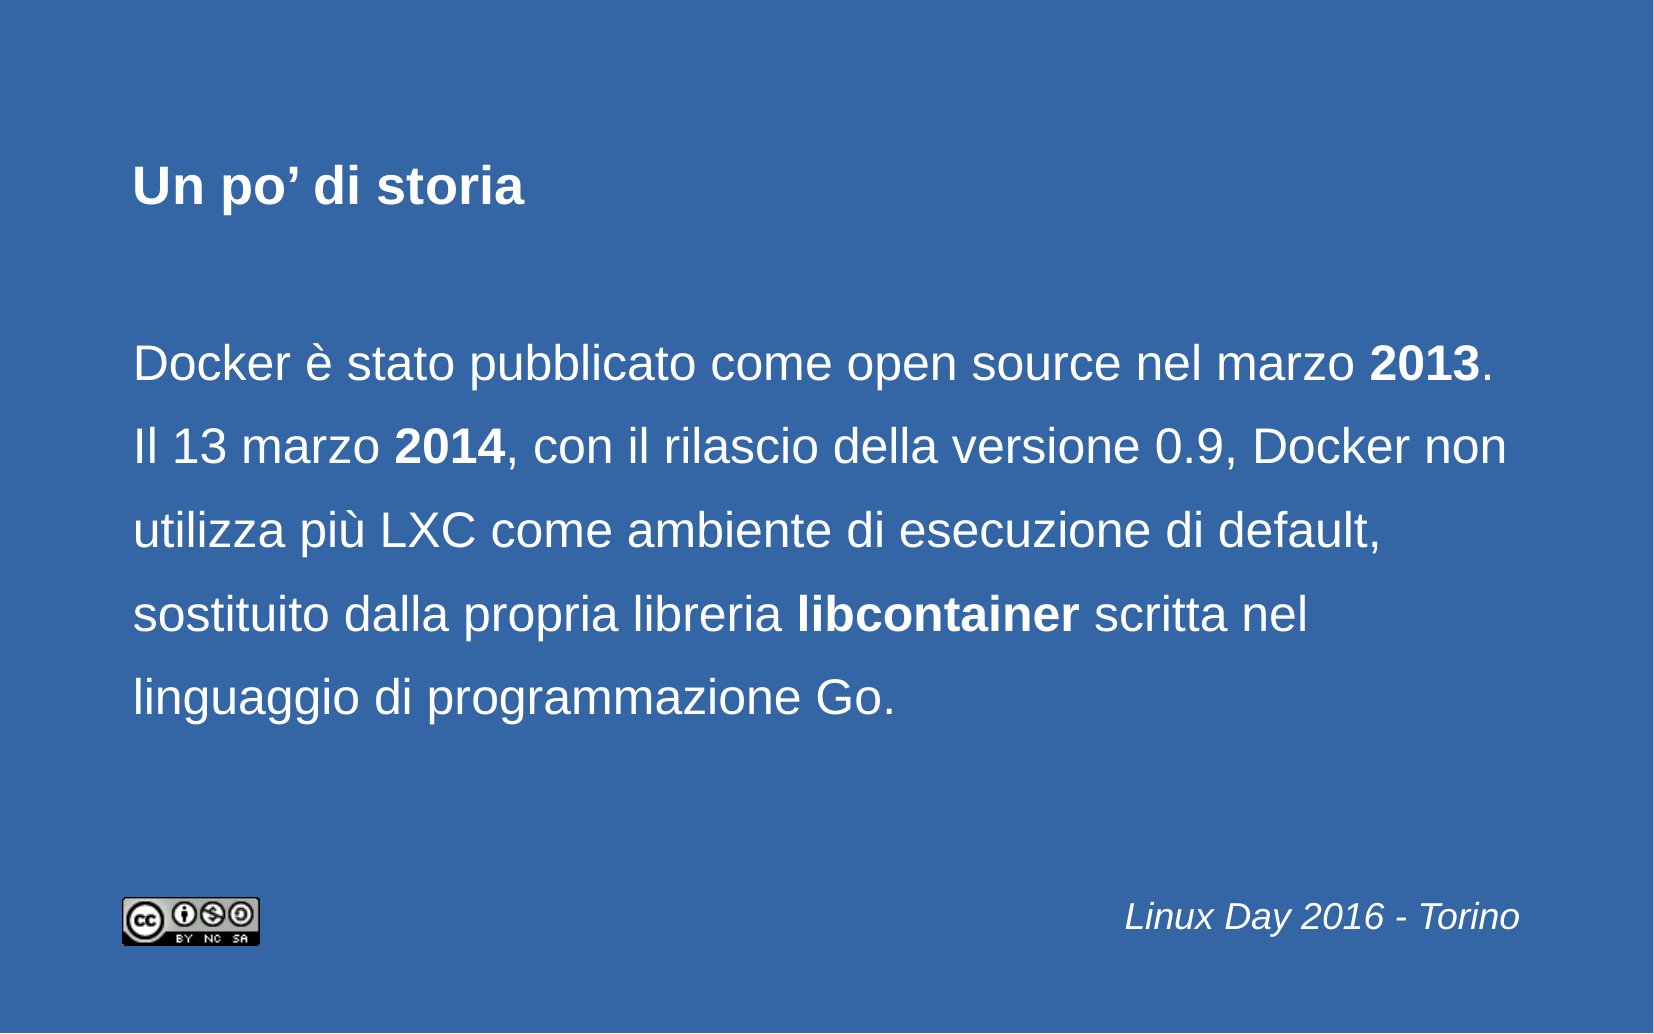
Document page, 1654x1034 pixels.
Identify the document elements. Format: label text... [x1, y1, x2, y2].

text_box Un po’ di storia Docker è stato pubblicato come open source nel marzo 2013. Il 13 marzo 2014, con il rilascio della versione 0.9, Docker non utilizza più LXC come ambiente di esecuzione di default, sostituito dalla propria libreria libcontainer scritta nel linguaggio di programmazione Go. [118, 118, 1536, 877]
picture [122, 897, 260, 946]
text_box Linux Day 2016 - Torino [1109, 887, 1536, 1034]
